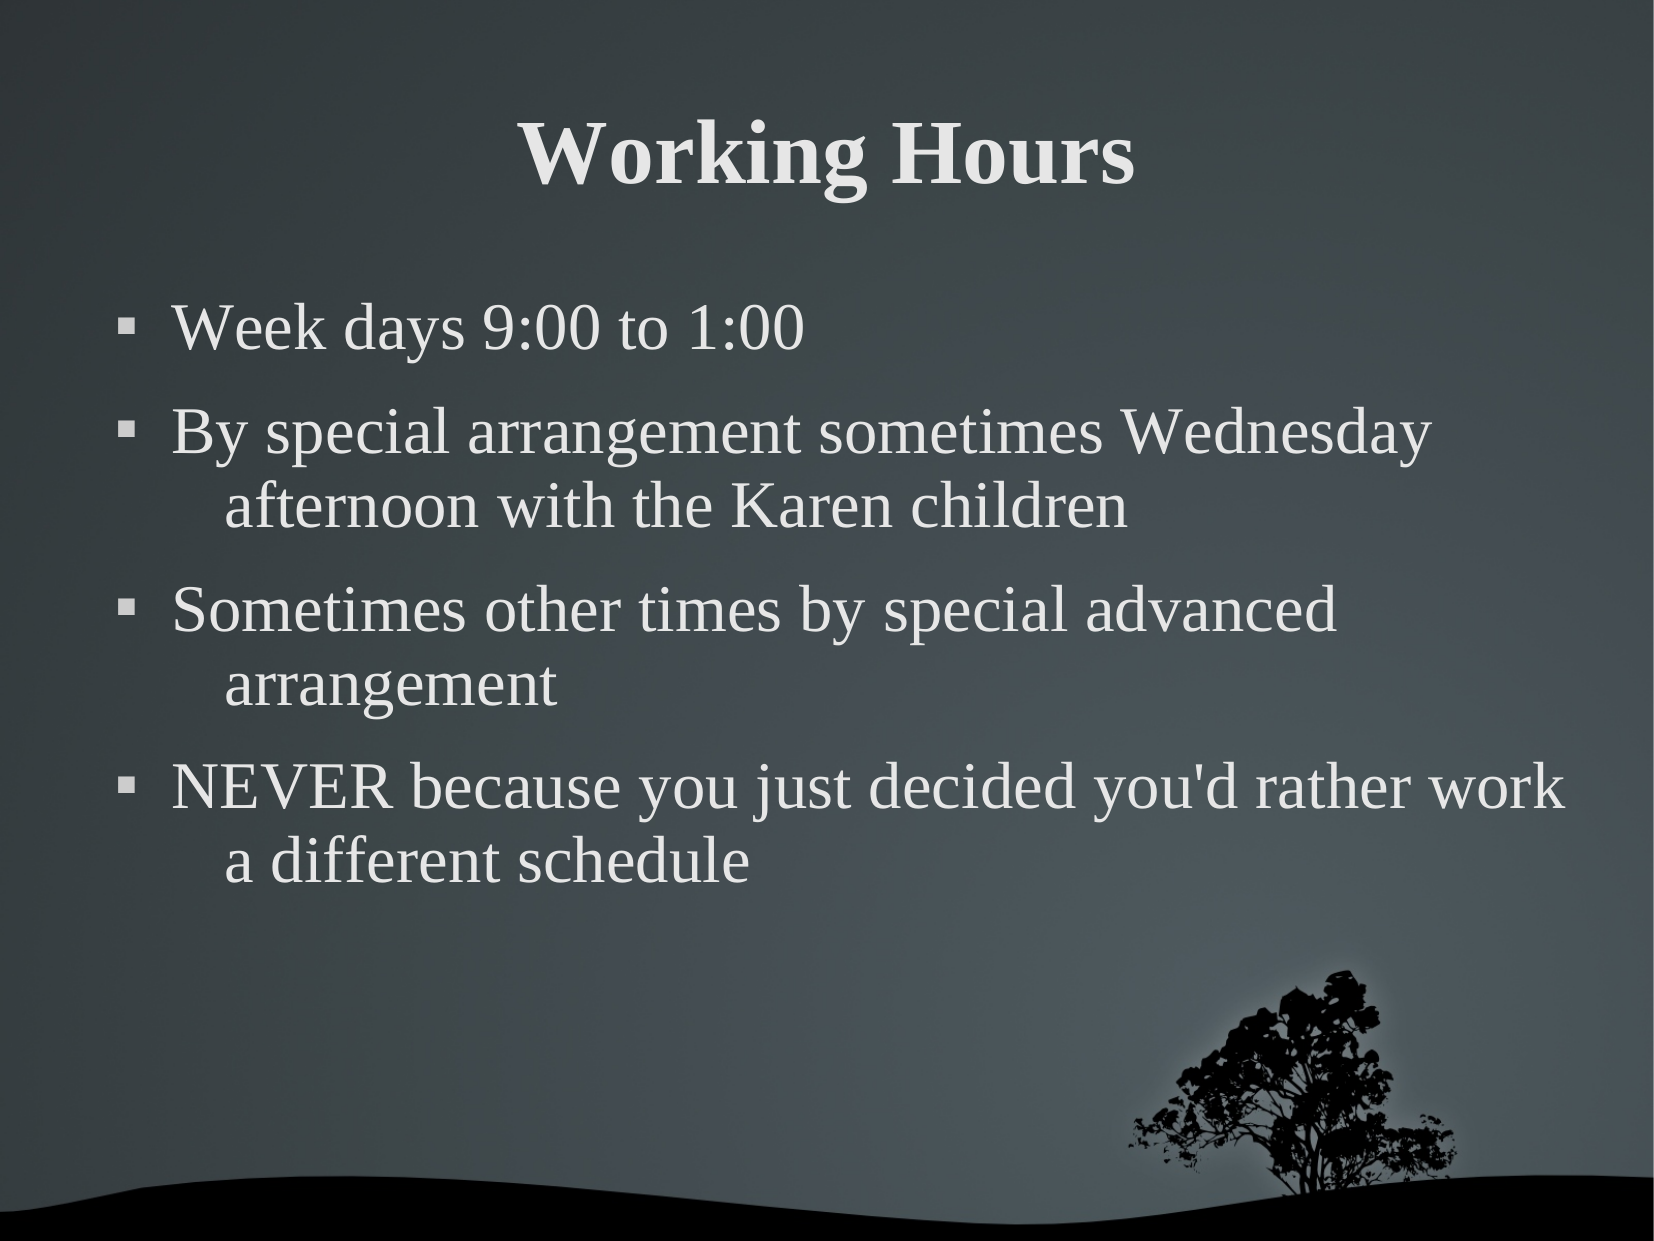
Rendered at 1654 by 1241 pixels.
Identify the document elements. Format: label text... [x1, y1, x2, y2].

title Working Hours [82, 49, 1571, 257]
picture [0, 0, 1654, 1241]
list Week days 9:00 to 1:00 By special arrangement sometimes Wednesday afternoon with the Karen children Sometimes other times by special advanced arrangement NEVER because you just decided you'd rather work a different schedule [82, 290, 1571, 1109]
